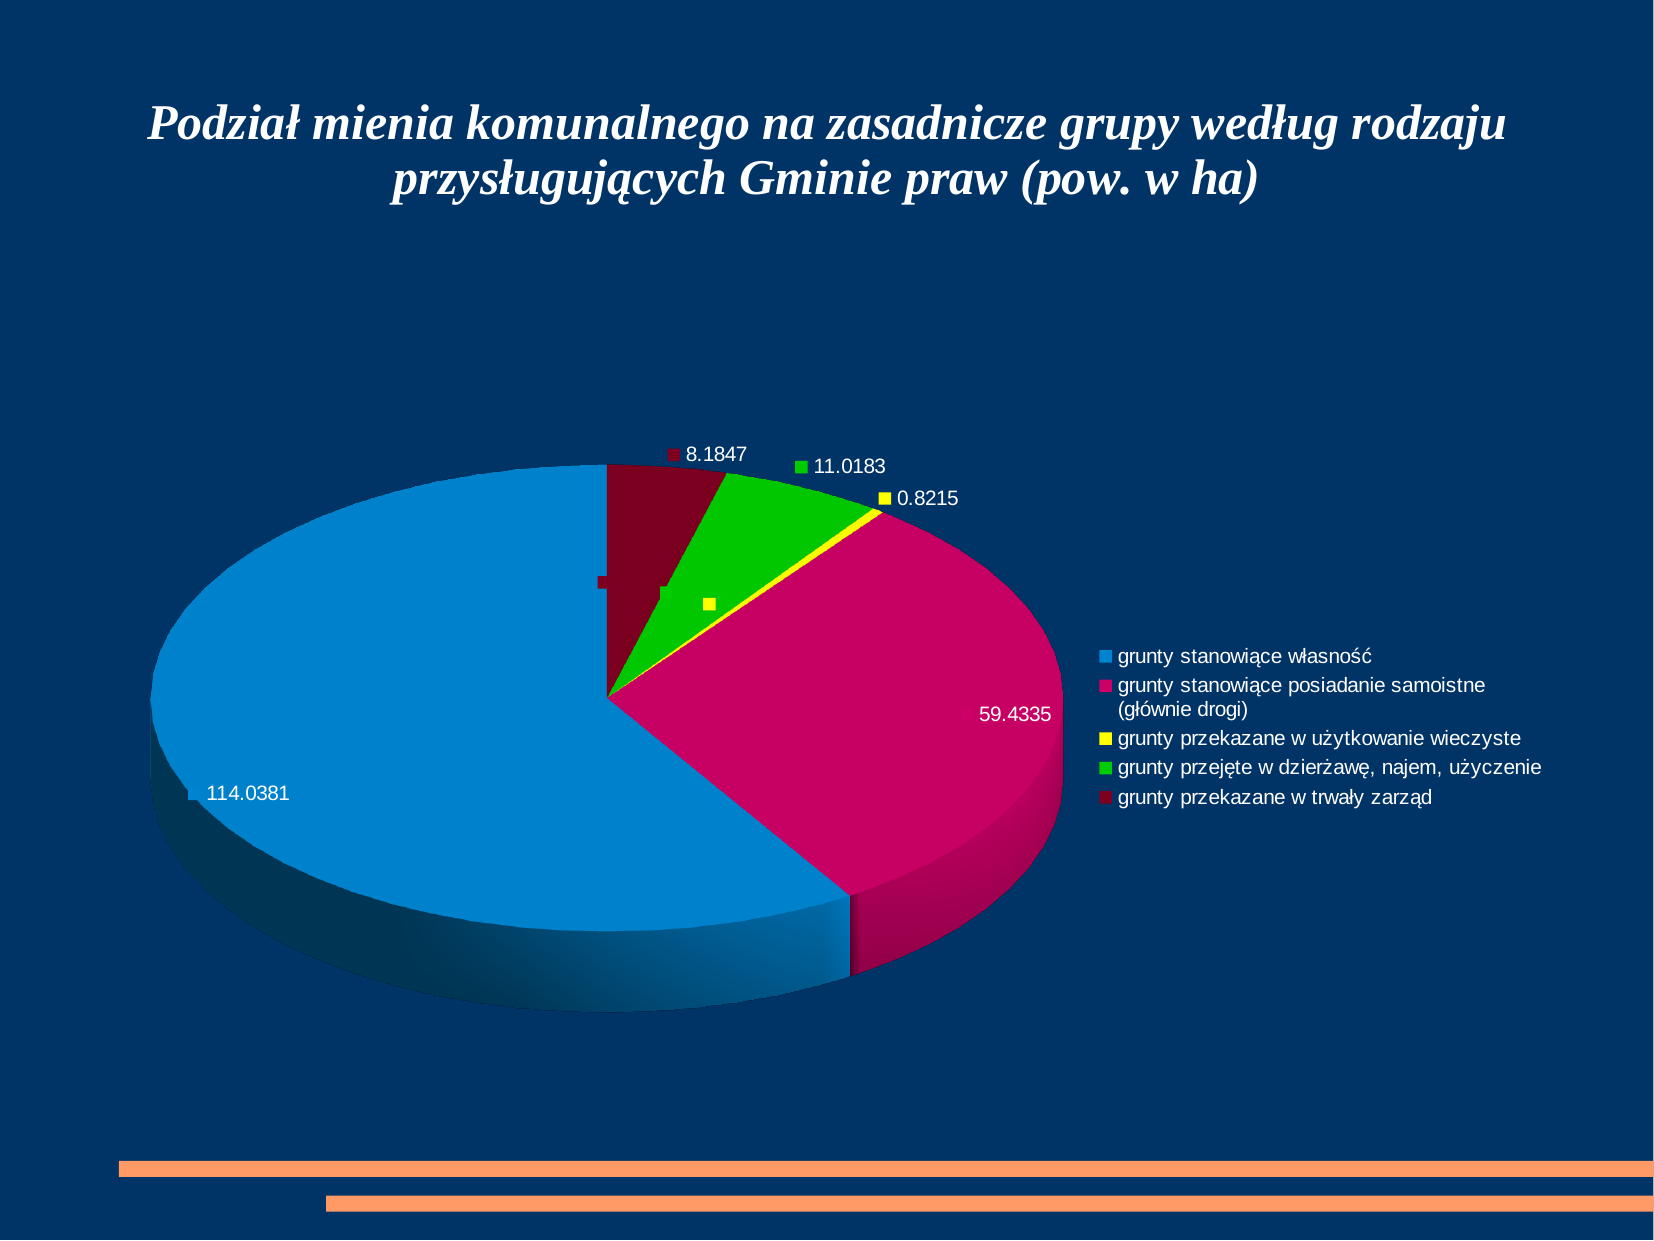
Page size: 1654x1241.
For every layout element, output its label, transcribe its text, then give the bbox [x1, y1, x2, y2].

chart [121, 322, 1561, 1132]
title Podział mienia komunalnego na zasadnicze grupy według rodzaju przysługujących Gminie praw (pow. w ha) [121, 46, 1534, 254]
